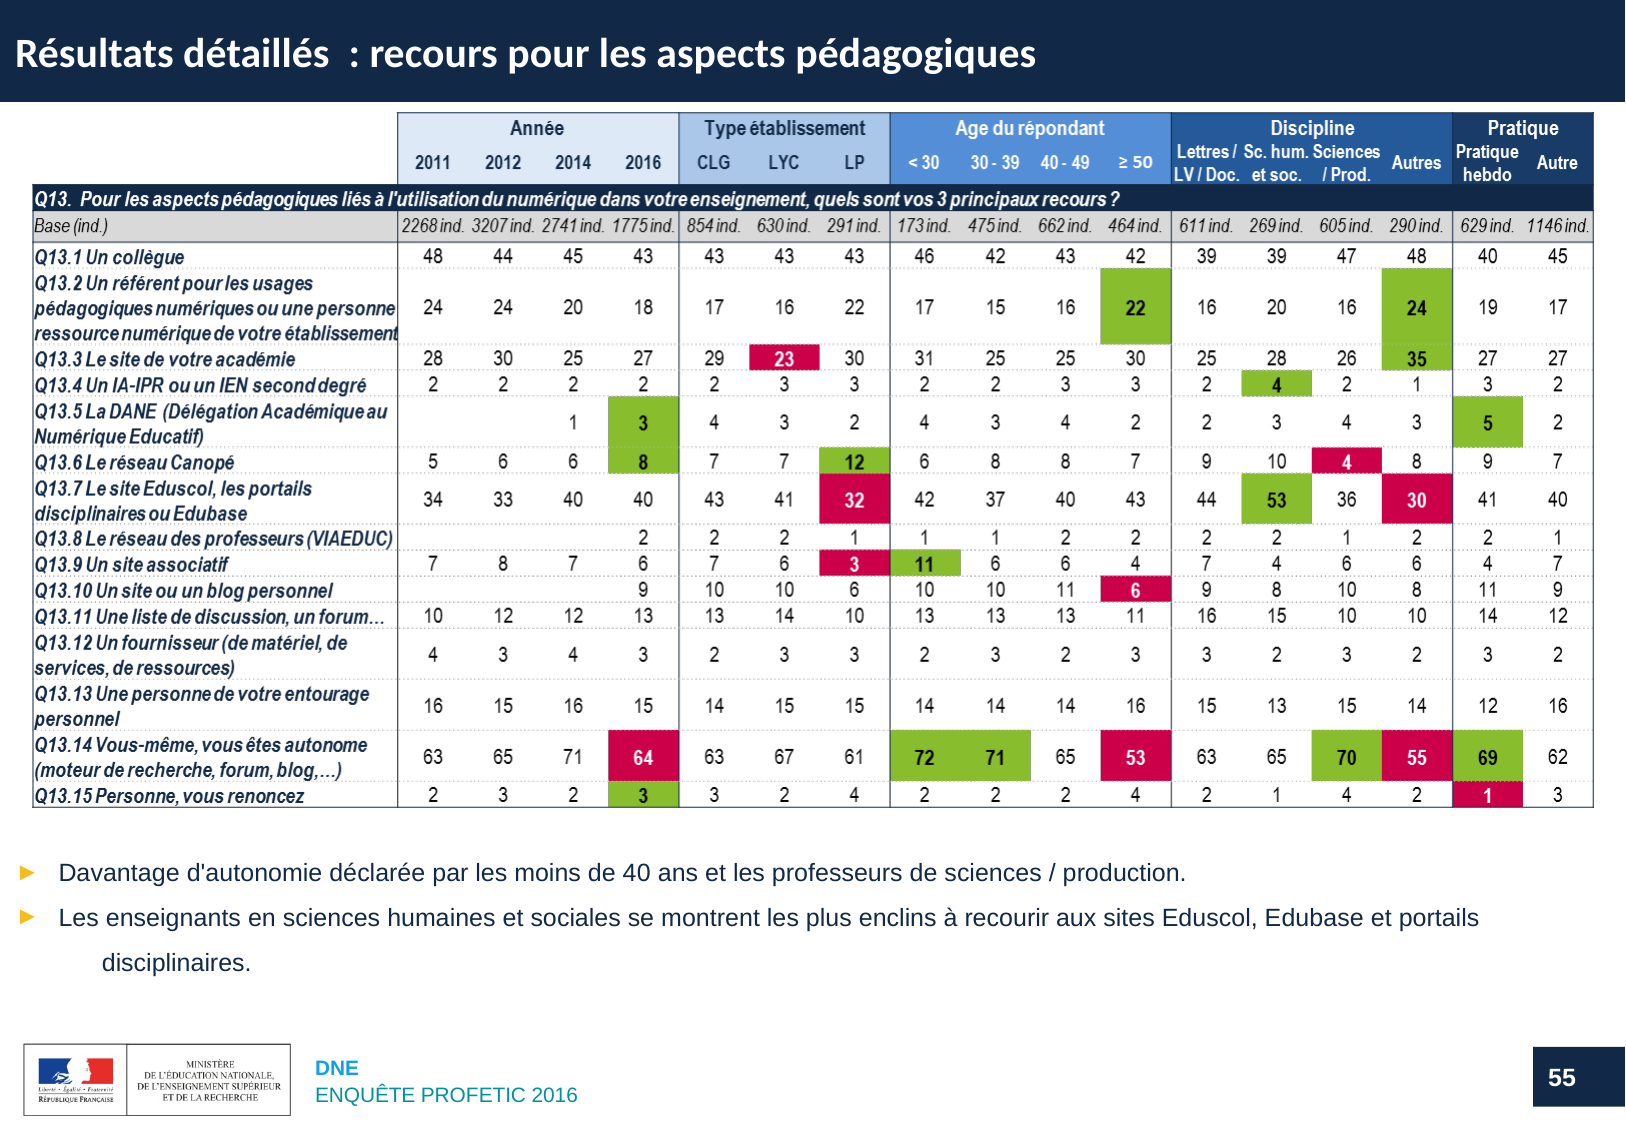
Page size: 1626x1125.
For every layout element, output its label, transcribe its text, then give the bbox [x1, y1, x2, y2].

title Résultats détaillés : recours pour les aspects pédagogiques [0, 0, 1625, 102]
picture [32, 108, 1594, 821]
text_box 55 [1533, 1046, 1625, 1107]
text_box Davantage d'autonomie déclarée par les moins de 40 ans et les professeurs de sciences / production. Les enseignants en sciences humaines et sociales se montrent les plus enclins à recourir aux sites Eduscol, Edubase et portails disciplinaires. [0, 834, 1625, 986]
